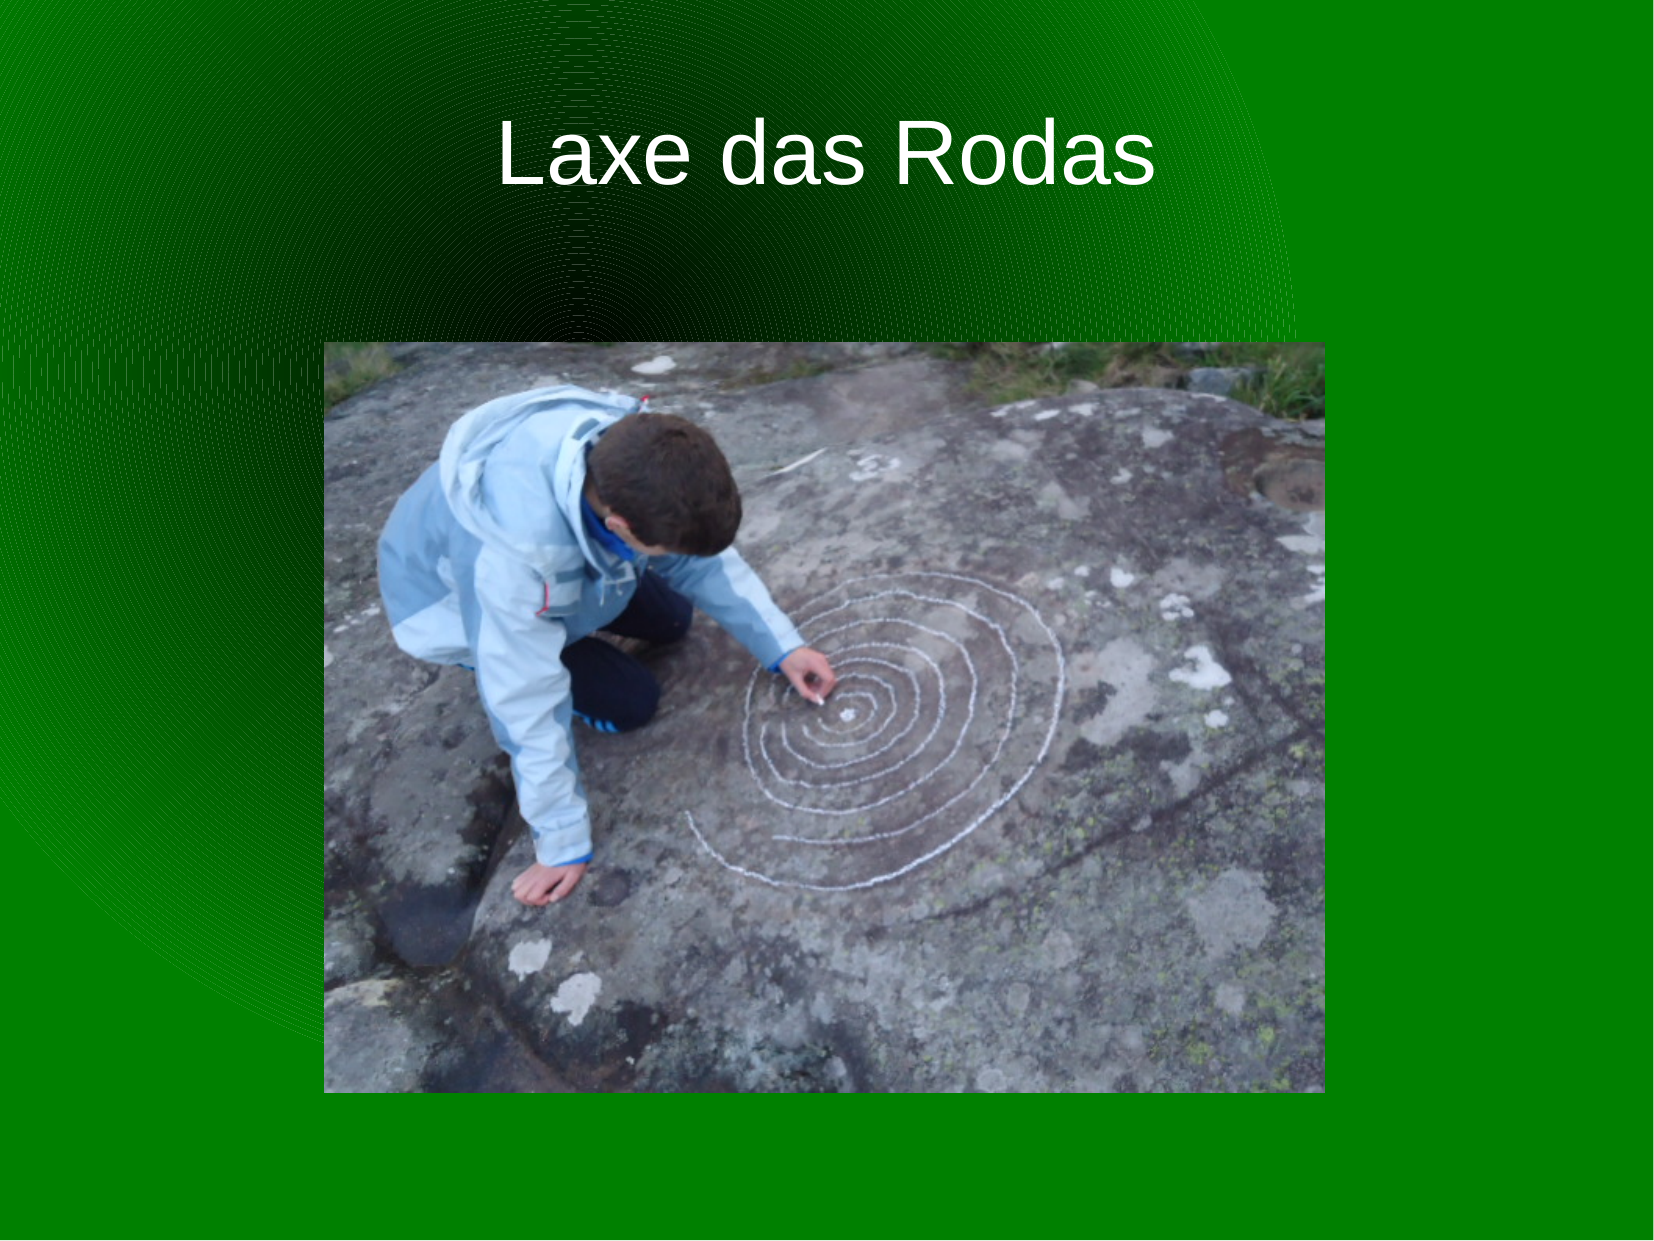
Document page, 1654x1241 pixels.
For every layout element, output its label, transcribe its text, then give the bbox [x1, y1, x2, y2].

picture [324, 342, 1325, 1093]
title Laxe das Rodas [82, 56, 1571, 250]
